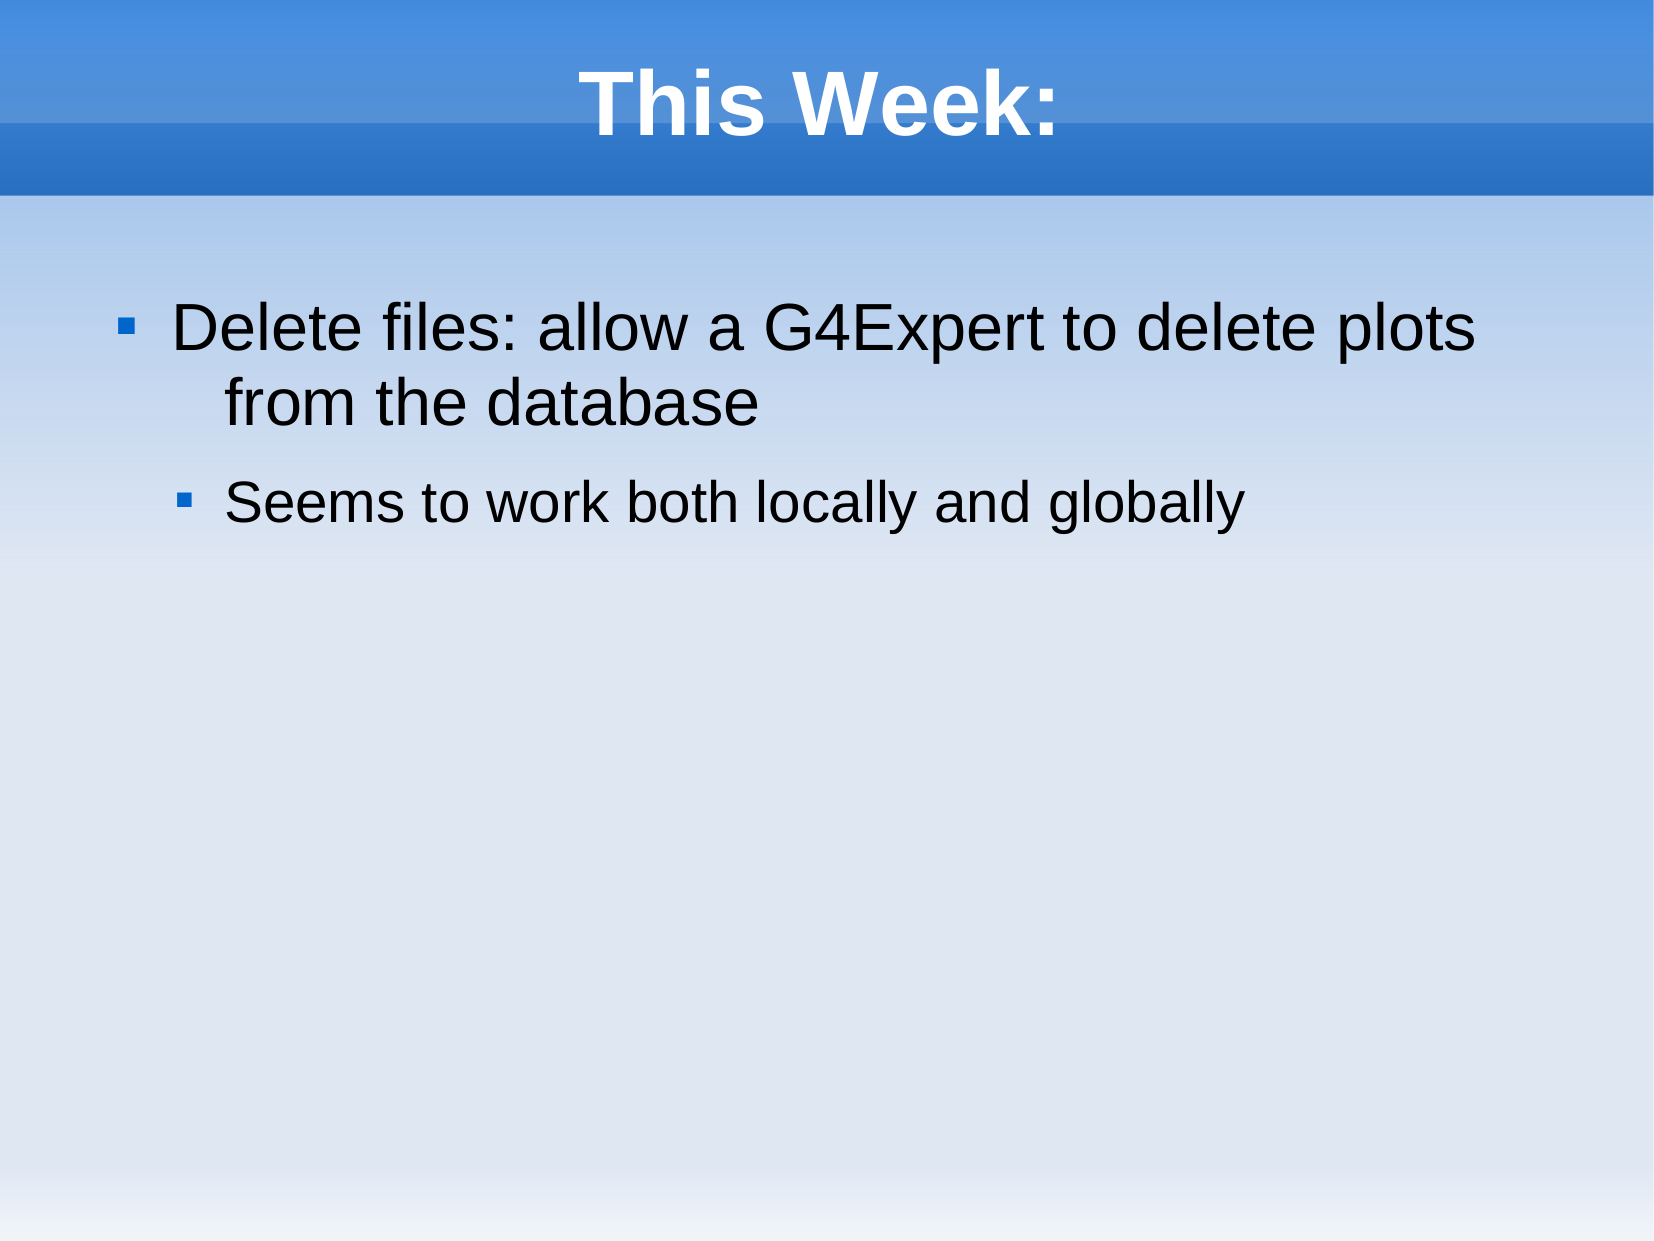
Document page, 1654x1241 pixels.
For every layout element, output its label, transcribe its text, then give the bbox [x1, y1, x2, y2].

list Delete files: allow a G4Expert to delete plots from the database Seems to work both locally and globally [82, 290, 1571, 1109]
title This Week: [76, 0, 1565, 208]
picture [0, 0, 1654, 1241]
